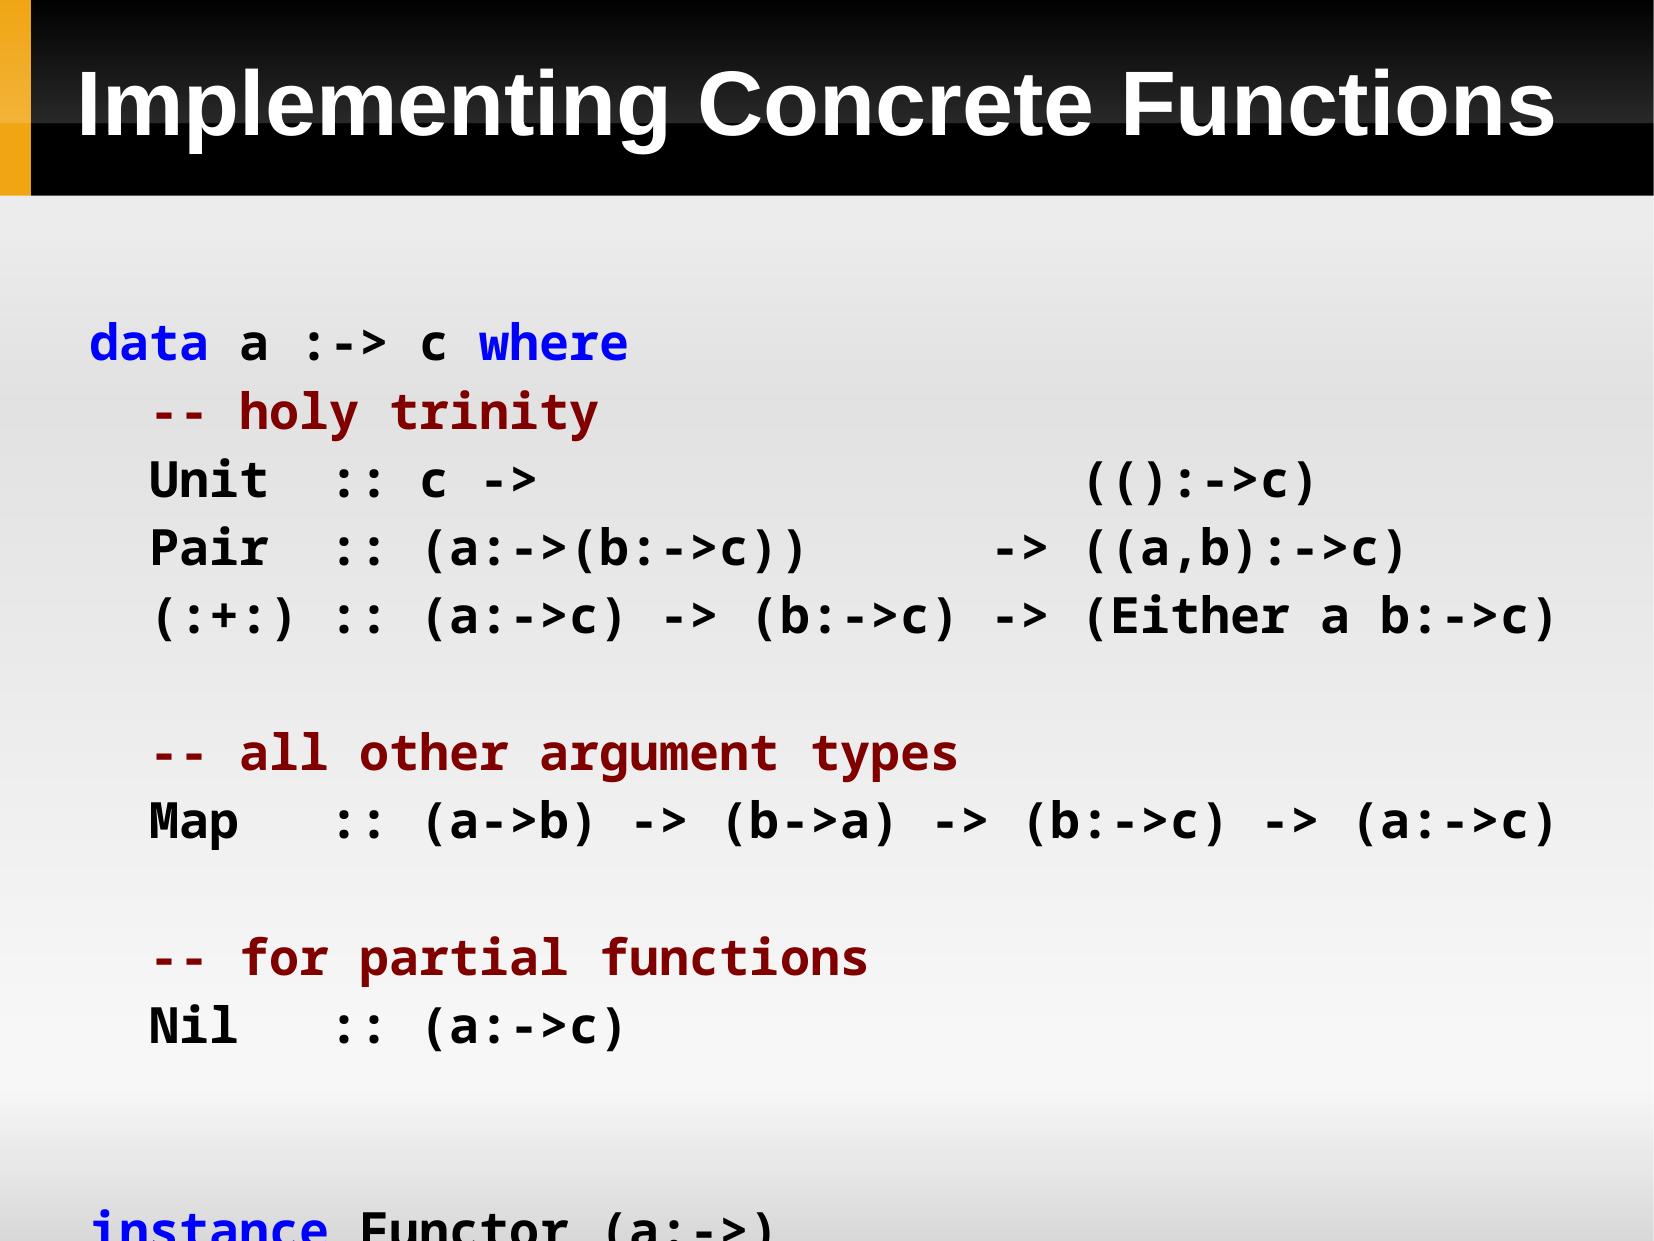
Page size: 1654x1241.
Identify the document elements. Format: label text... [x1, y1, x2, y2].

picture [639, 1235, 649, 1241]
picture [129, 1226, 139, 1241]
text_box data a :-> c where -- holy trinity Unit :: c -> (():->c) Pair :: (a:->(b:->c)) -> ((a,b):->c) (:+:) :: (a:->c) -> (b:->c) -> (Either a b:->c) -- all other argument types Map :: (a->b) -> (b->a) -> (b:->c) -> (a:->c) -- for partial functions Nil :: (a:->c) instance Functor (a:->) [75, 300, 1654, 1163]
title Implementing Concrete Functions [76, 7, 1565, 200]
picture [518, 1226, 530, 1241]
picture [309, 1226, 320, 1231]
picture [219, 1235, 229, 1241]
picture [0, 0, 1654, 1241]
picture [429, 1226, 439, 1241]
picture [249, 1226, 259, 1241]
